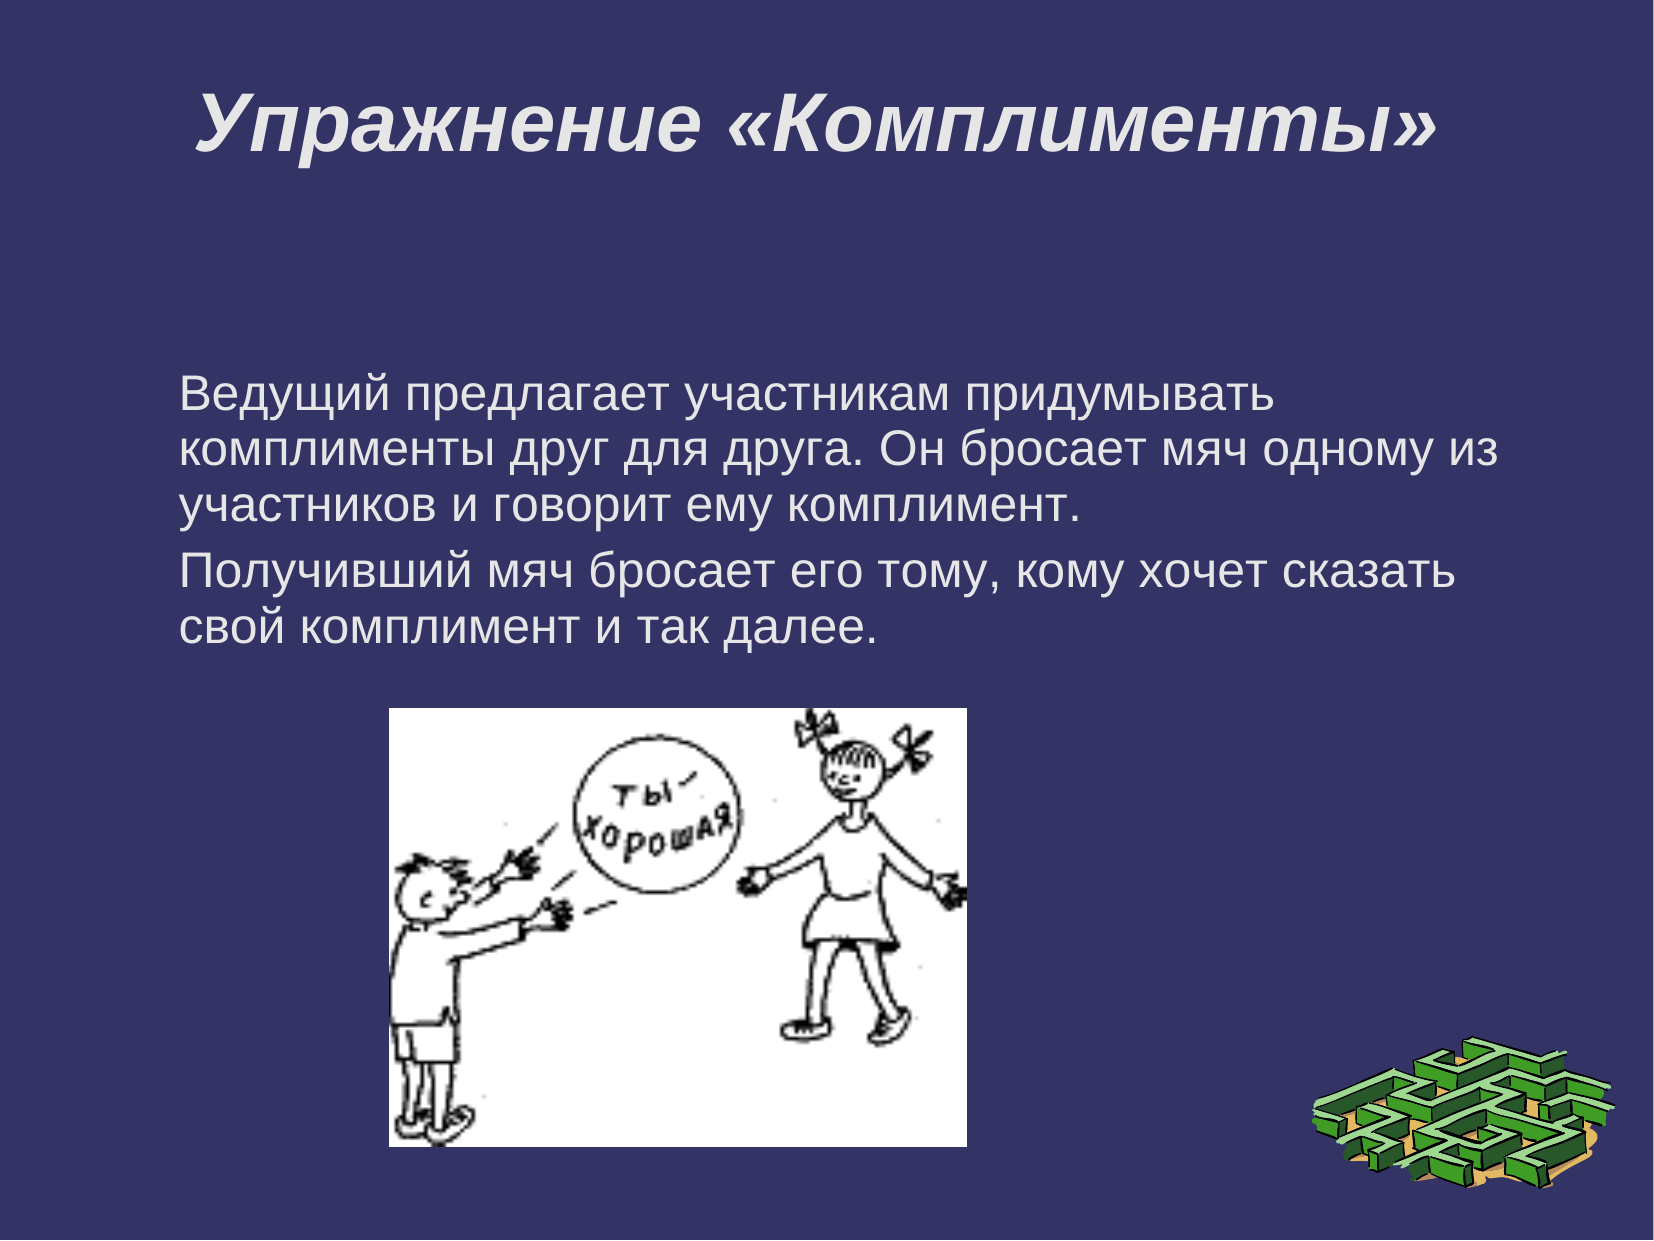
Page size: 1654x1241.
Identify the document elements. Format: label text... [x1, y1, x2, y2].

picture [389, 708, 967, 1147]
list Ведущий предлагает участникам придумывать комплименты друг для друга. Он бросает мяч одному из участников и говорит ему комплимент. Получивший мяч бросает его тому, кому хочет сказать свой комплимент и так далее. [178, 364, 1570, 1147]
title Упражнение «Комплименты» [121, 19, 1534, 227]
